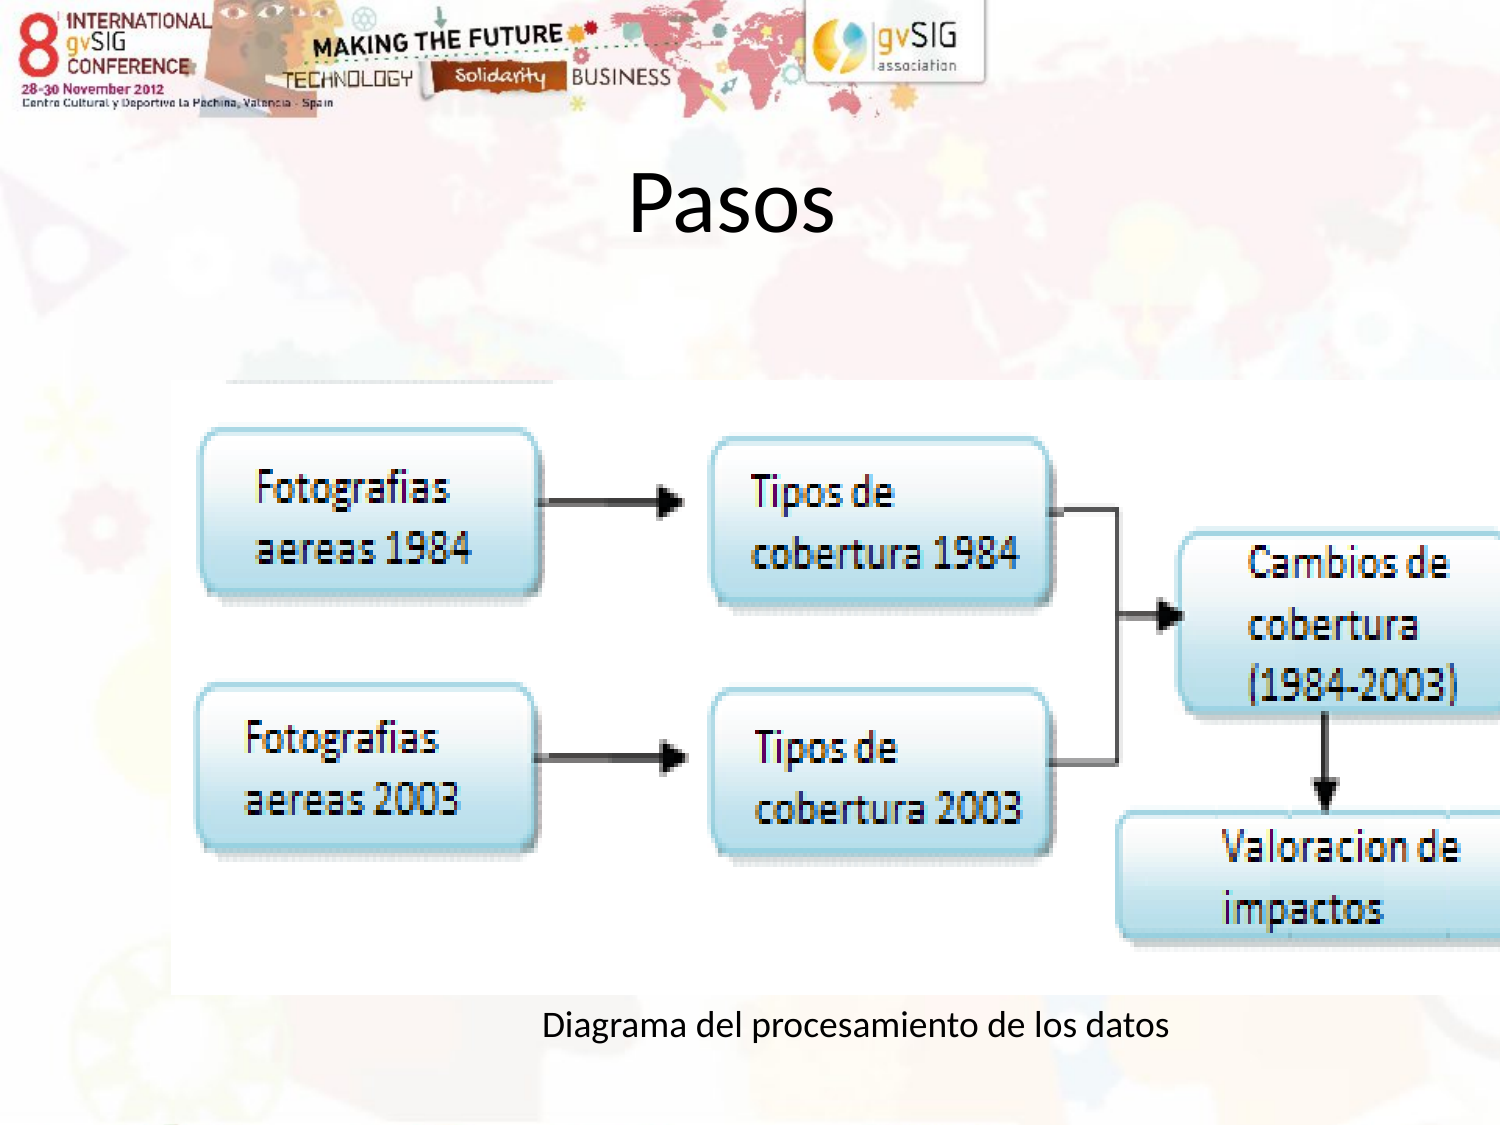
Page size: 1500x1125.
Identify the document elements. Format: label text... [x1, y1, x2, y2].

text_box Diagrama del procesamiento de los datos [466, 992, 1247, 1054]
picture [0, 0, 1500, 1125]
title Pasos [57, 101, 1408, 290]
